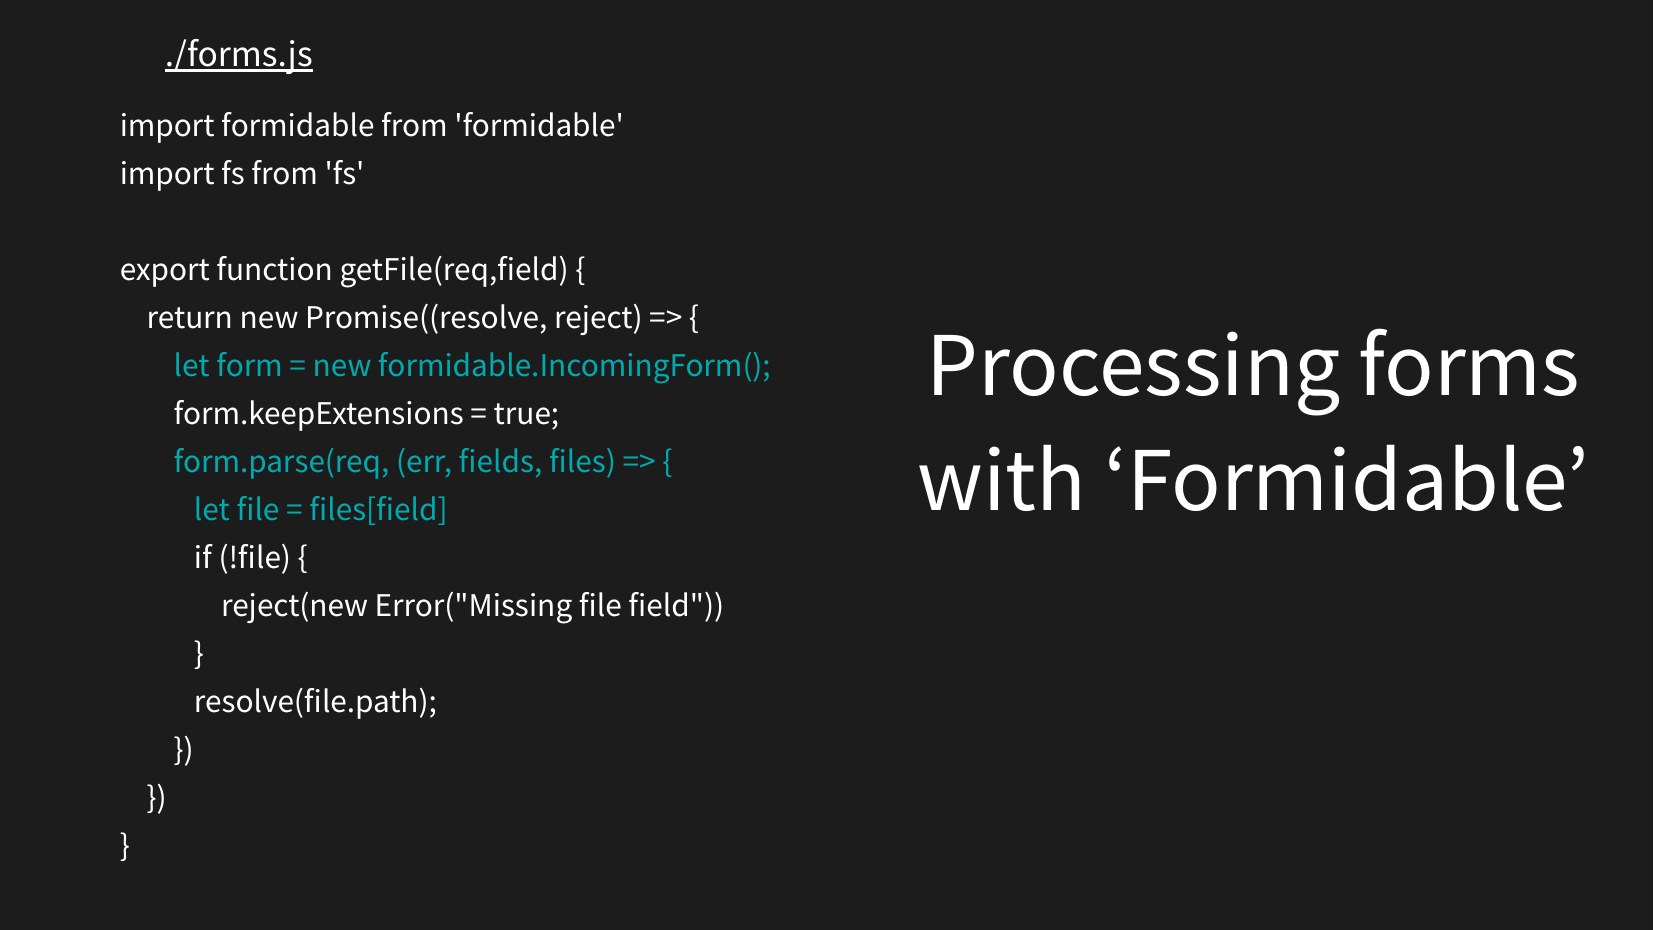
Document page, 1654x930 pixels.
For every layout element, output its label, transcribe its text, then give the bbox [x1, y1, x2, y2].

title Processing forms with ‘Formidable’ [750, 255, 1653, 586]
text_box ./forms.js [150, 15, 406, 135]
text_box import formidable from 'formidable' import fs from 'fs' export function getFile(req,field) { return new Promise((resolve, reject) => { let form = new formidable.IncomingForm(); form.keepExtensions = true; form.parse(req, (err, fields, files) => { let file = files[field] if (!file) { reject(new Error("Missing file field")) } resolve(file.path); }) }) } [105, 90, 1501, 922]
